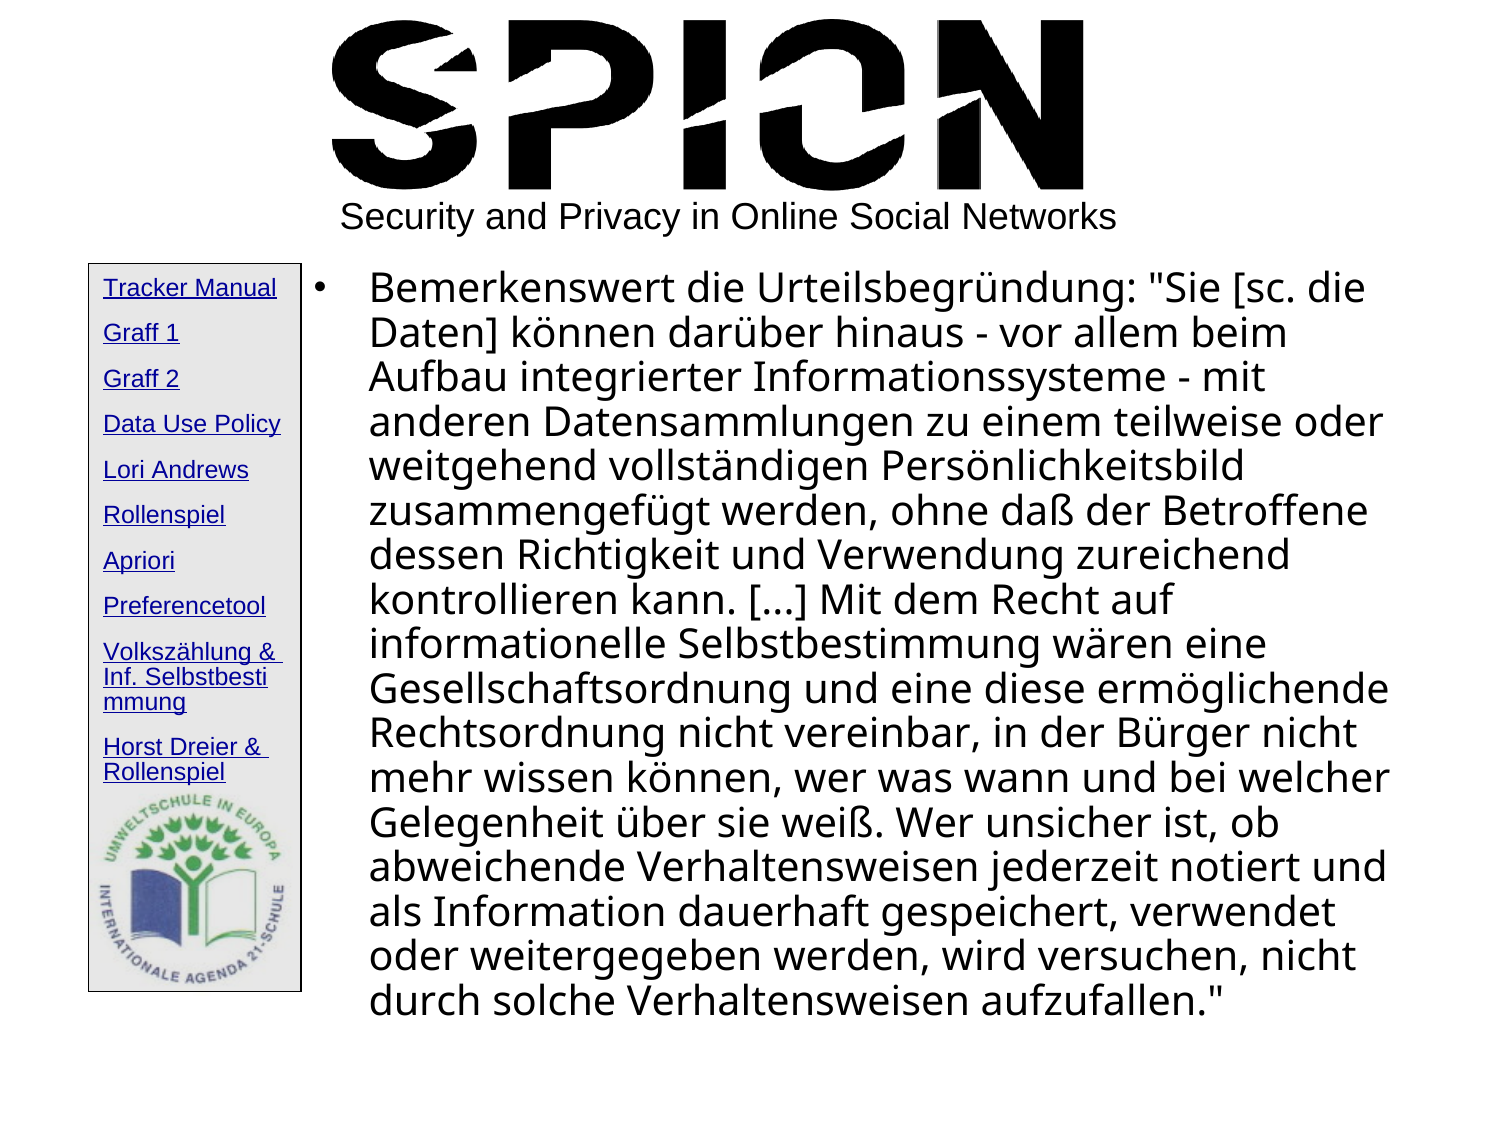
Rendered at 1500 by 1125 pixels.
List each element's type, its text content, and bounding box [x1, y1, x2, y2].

picture [88, 992, 293, 996]
picture [324, 0, 1093, 208]
list Bemerkenswert die Urteilsbegründung: "Sie [sc. die Daten] können darüber hinaus - vor allem beim Aufbau integrierter Informationssysteme - mit anderen Datensammlungen zu einem teilweise oder weitgehend vollständigen Persönlichkeitsbild zusammengefügt werden, ohne daß der Betroffene dessen Richtigkeit und Verwendung zureichend kontrollieren kann. [...] Mit dem Recht auf informationelle Selbstbestimmung wären eine Gesellschaftsordnung und eine diese ermöglichende Rechtsordnung nicht vereinbar, in der Bürger nicht mehr wissen können, wer was wann und bei welcher Gelegenheit über sie weiß. Wer unsicher ist, ob abweichende Verhaltensweisen jederzeit notiert und als Information dauerhaft gespeichert, verwendet oder weitergegeben werden, wird versuchen, nicht durch solche Verhaltensweisen aufzufallen." [312, 267, 1411, 1026]
